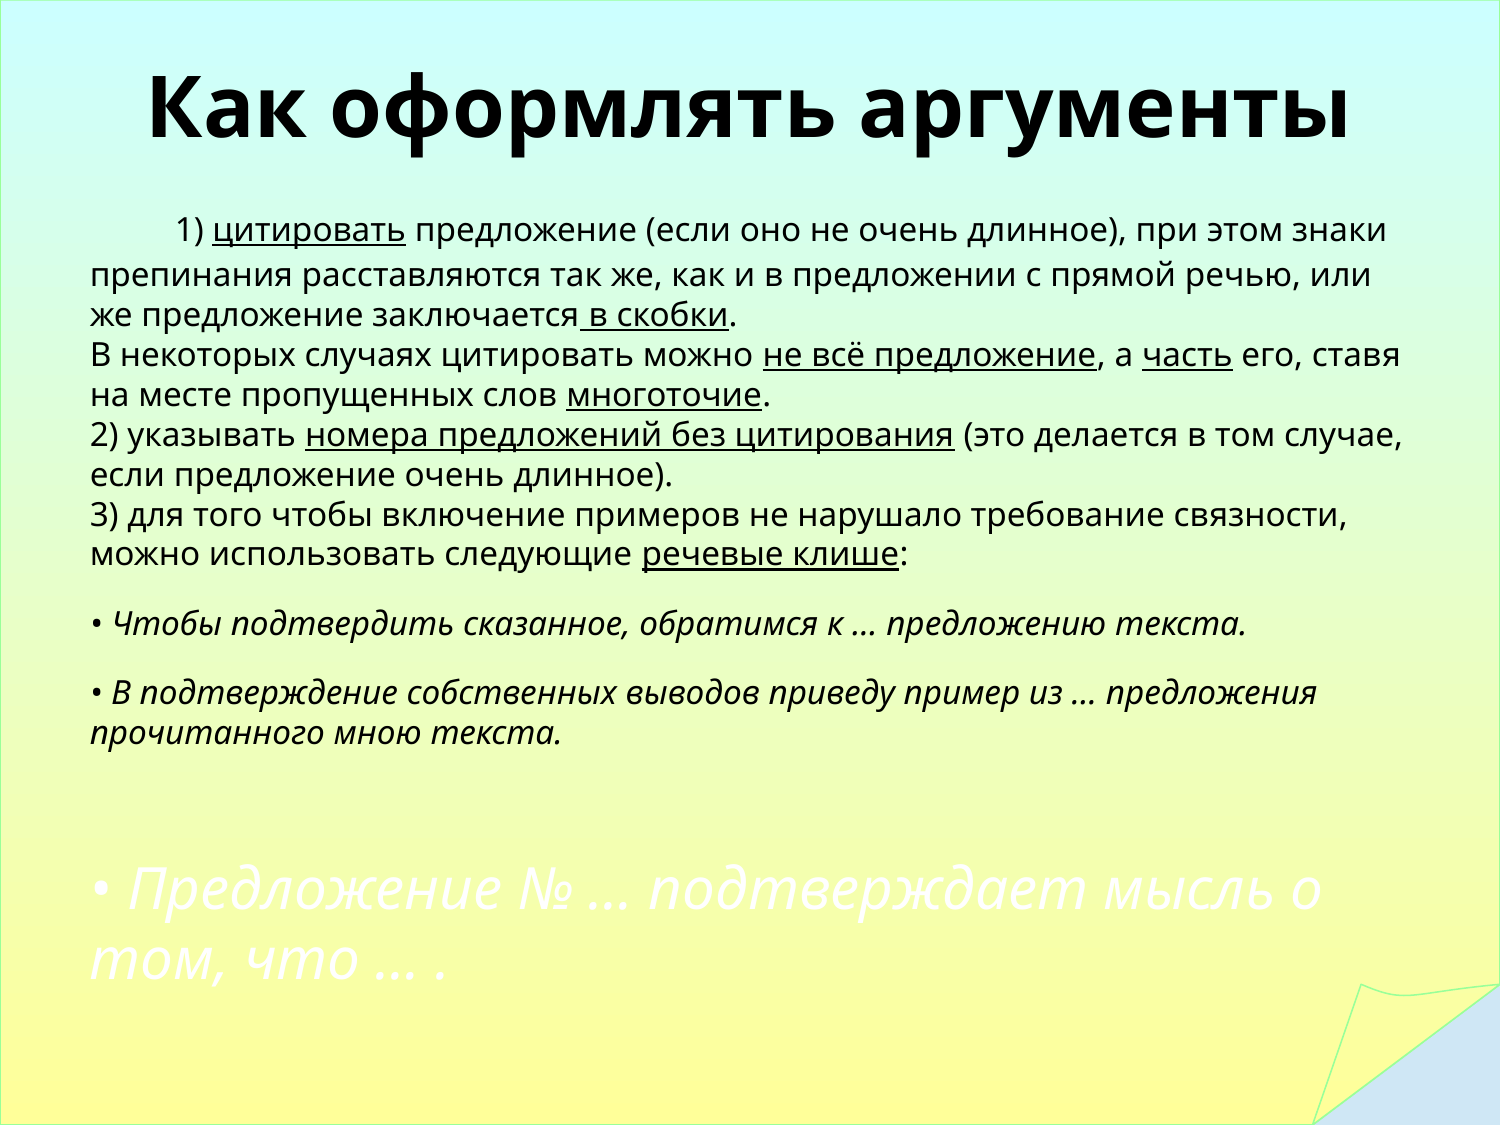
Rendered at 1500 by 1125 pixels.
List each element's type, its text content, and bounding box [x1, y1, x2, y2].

list 1) цитировать предложение (если оно не очень длинное), при этом знаки препинания расставляются так же, как и в предложении с прямой речью, или же предложение заключается в скобки. В некоторых случаях цитировать можно не всё предложение, а часть его, ставя на месте пропущенных слов многоточие. 2) указывать номера предложений без цитирования (это делается в том случае, если предложение очень длинное). 3) для того чтобы включение примеров не нарушало требование связности, можно использовать следующие речевые клише: • Чтобы подтвердить сказанное, обратимся к … предложению текста. • В подтверждение собственных выводов приведу пример из … предложения прочитанного мною текста. • Предложение № … подтверждает мысль о том, что … . [75, 175, 1425, 1005]
title Как оформлять аргументы [75, 45, 1425, 175]
text_box [0, 0, 1500, 1125]
